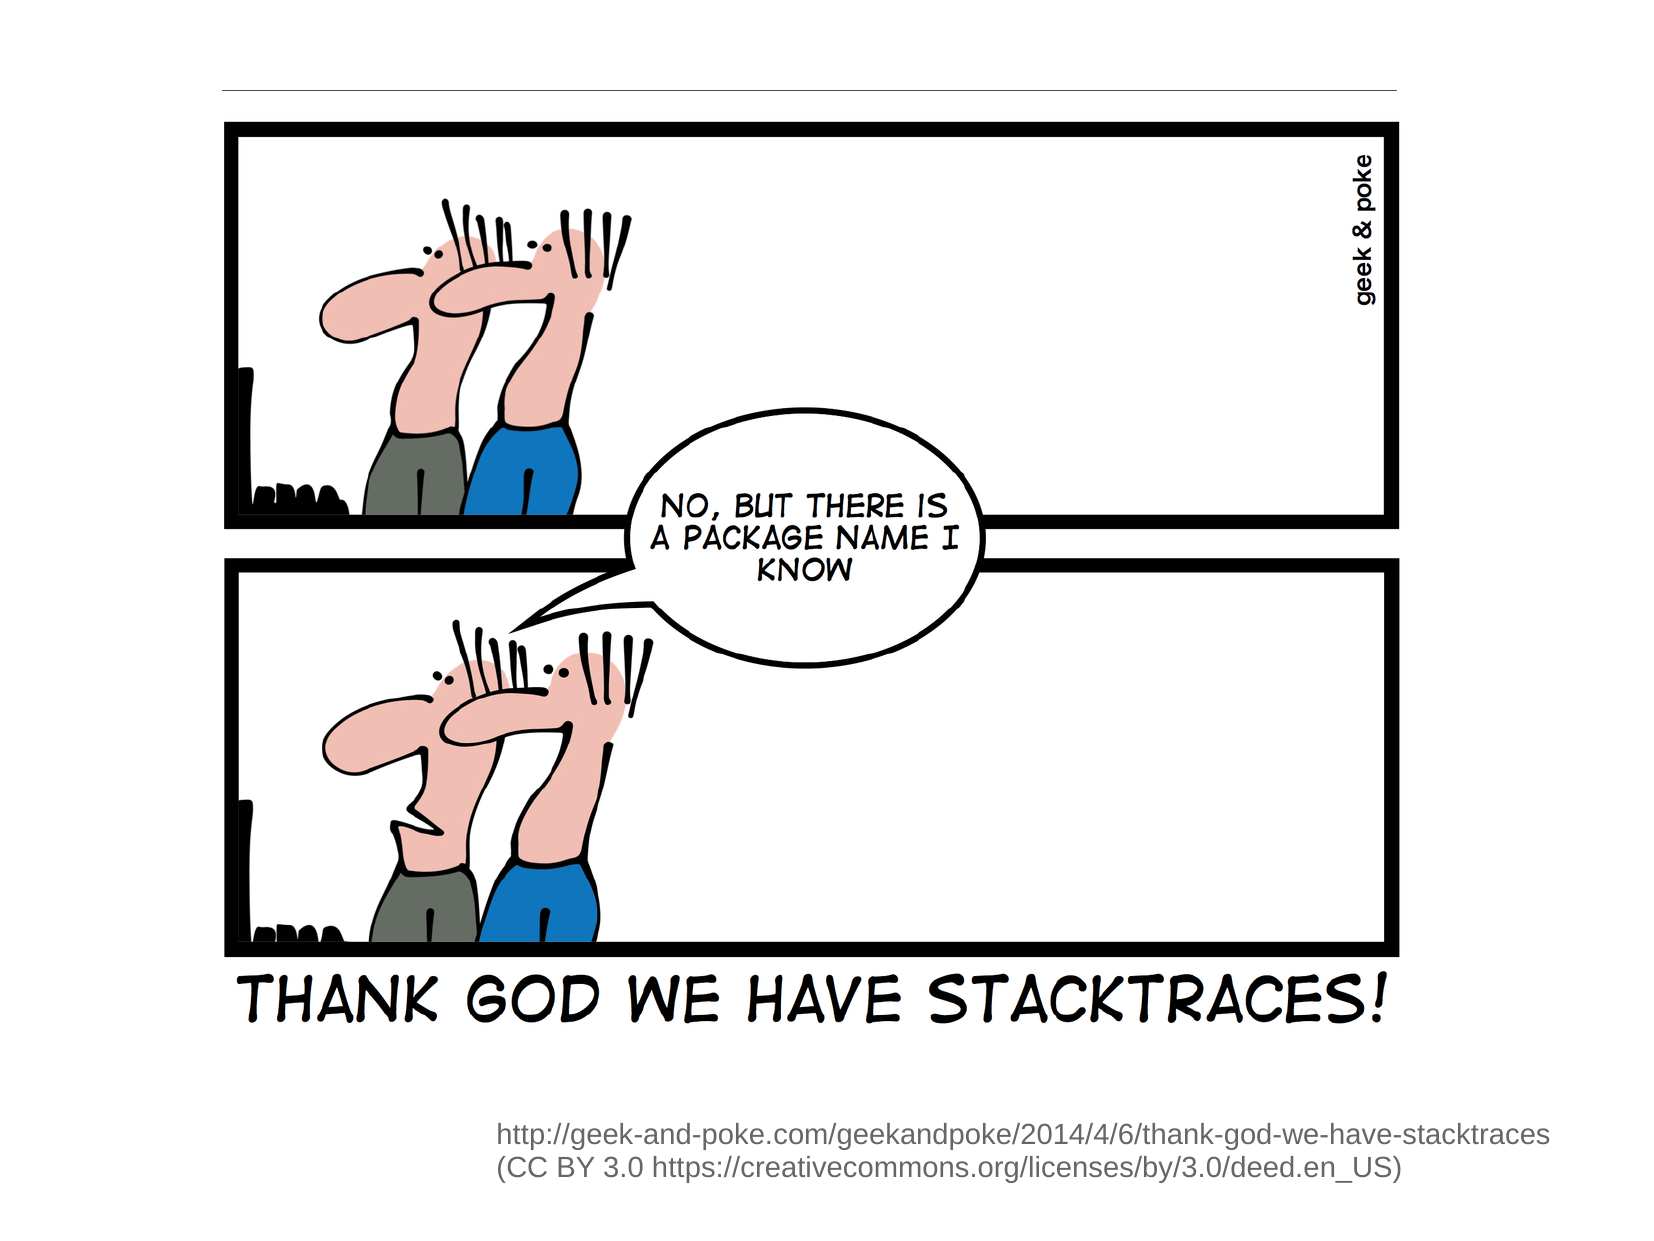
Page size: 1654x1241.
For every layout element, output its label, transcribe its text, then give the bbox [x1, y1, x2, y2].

text_box http://geek-and-poke.com/geekandpoke/2014/4/6/thank-god-we-have-stacktraces (CC BY 3.0 https://creativecommons.org/licenses/by/3.0/deed.en_US) [481, 1110, 1654, 1213]
picture [93, 90, 1561, 1150]
